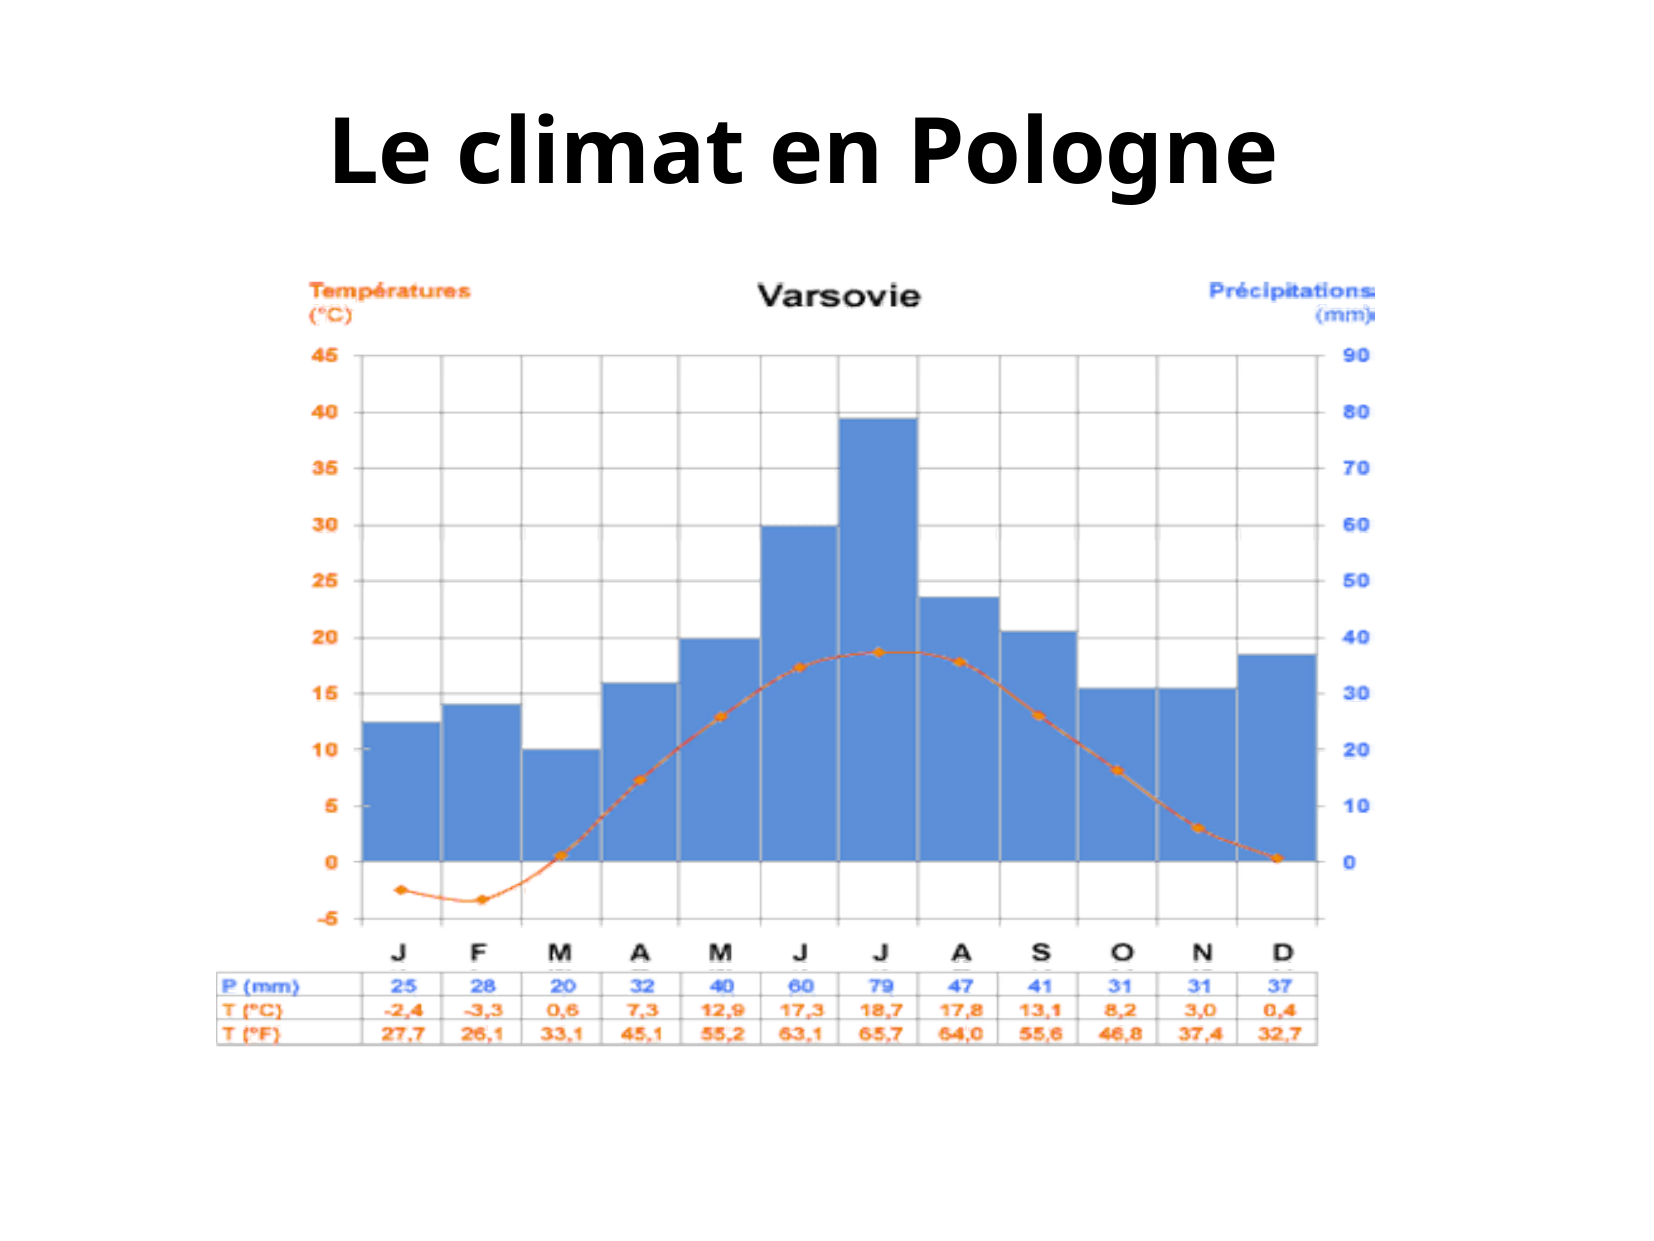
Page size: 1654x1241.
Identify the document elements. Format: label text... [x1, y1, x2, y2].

text_box Le climat en Pologne [312, 78, 1566, 223]
picture [216, 280, 1375, 1049]
